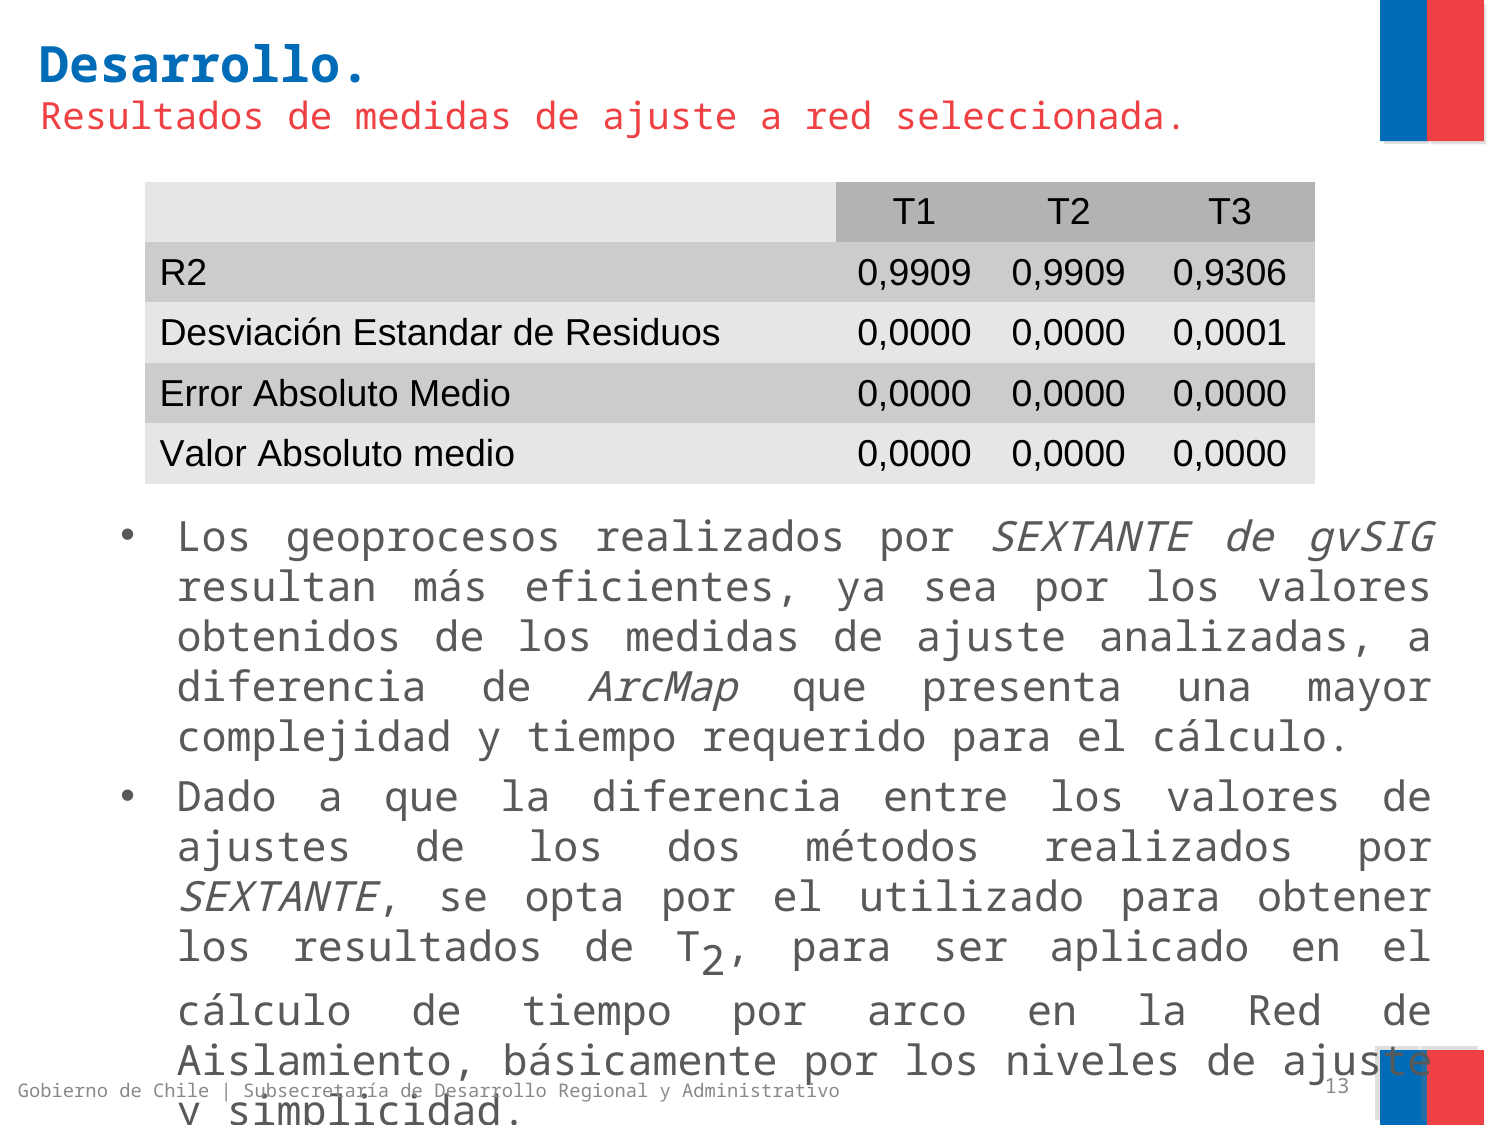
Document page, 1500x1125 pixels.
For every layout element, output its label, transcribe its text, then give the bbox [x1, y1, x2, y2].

table_cell Desviación Estandar de Residuos [145, 302, 836, 363]
table_header T1 [836, 182, 993, 242]
text_box Gobierno de Chile | Subsecretaría de Desarrollo Regional y Administrativo [3, 1070, 976, 1112]
table_cell 0,9909 [993, 242, 1145, 302]
table_cell 0,0000 [993, 423, 1145, 484]
table_cell 0,0000 [993, 363, 1145, 423]
table_cell 0,0000 [1145, 363, 1315, 423]
table_cell 0,9909 [836, 242, 993, 302]
table_cell R2 [145, 242, 836, 302]
text_box <número> [1014, 1070, 1365, 1103]
table_cell 0,0000 [993, 302, 1145, 363]
table_cell 0,0001 [1145, 302, 1315, 363]
table_header T3 [1145, 182, 1315, 242]
table_cell 0,0000 [836, 302, 993, 363]
table_cell Valor Absoluto medio [145, 423, 836, 484]
table_cell 0,9306 [1145, 242, 1315, 302]
table_header [145, 182, 836, 242]
table_cell 0,0000 [836, 363, 993, 423]
title Desarrollo. Resultados de medidas de ajuste a red seleccionada. [24, 24, 1365, 213]
list Los geoprocesos realizados por SEXTANTE de gvSIG resultan más eficientes, ya sea por los valores obtenidos de los medidas de ajuste analizadas, a diferencia de ArcMap que presenta una mayor complejidad y tiempo requerido para el cálculo. Dado a que la diferencia entre los valores de ajustes de los dos métodos realizados por SEXTANTE, se opta por el utilizado para obtener los resultados de T2, para ser aplicado en el cálculo de tiempo por arco en la Red de Aislamiento, básicamente por los niveles de ajuste y simplicidad. [105, 501, 1447, 1125]
table_cell 0,0000 [836, 423, 993, 484]
table_cell 0,0000 [1145, 423, 1315, 484]
table_header T2 [993, 182, 1145, 242]
table_cell Error Absoluto Medio [145, 363, 836, 423]
